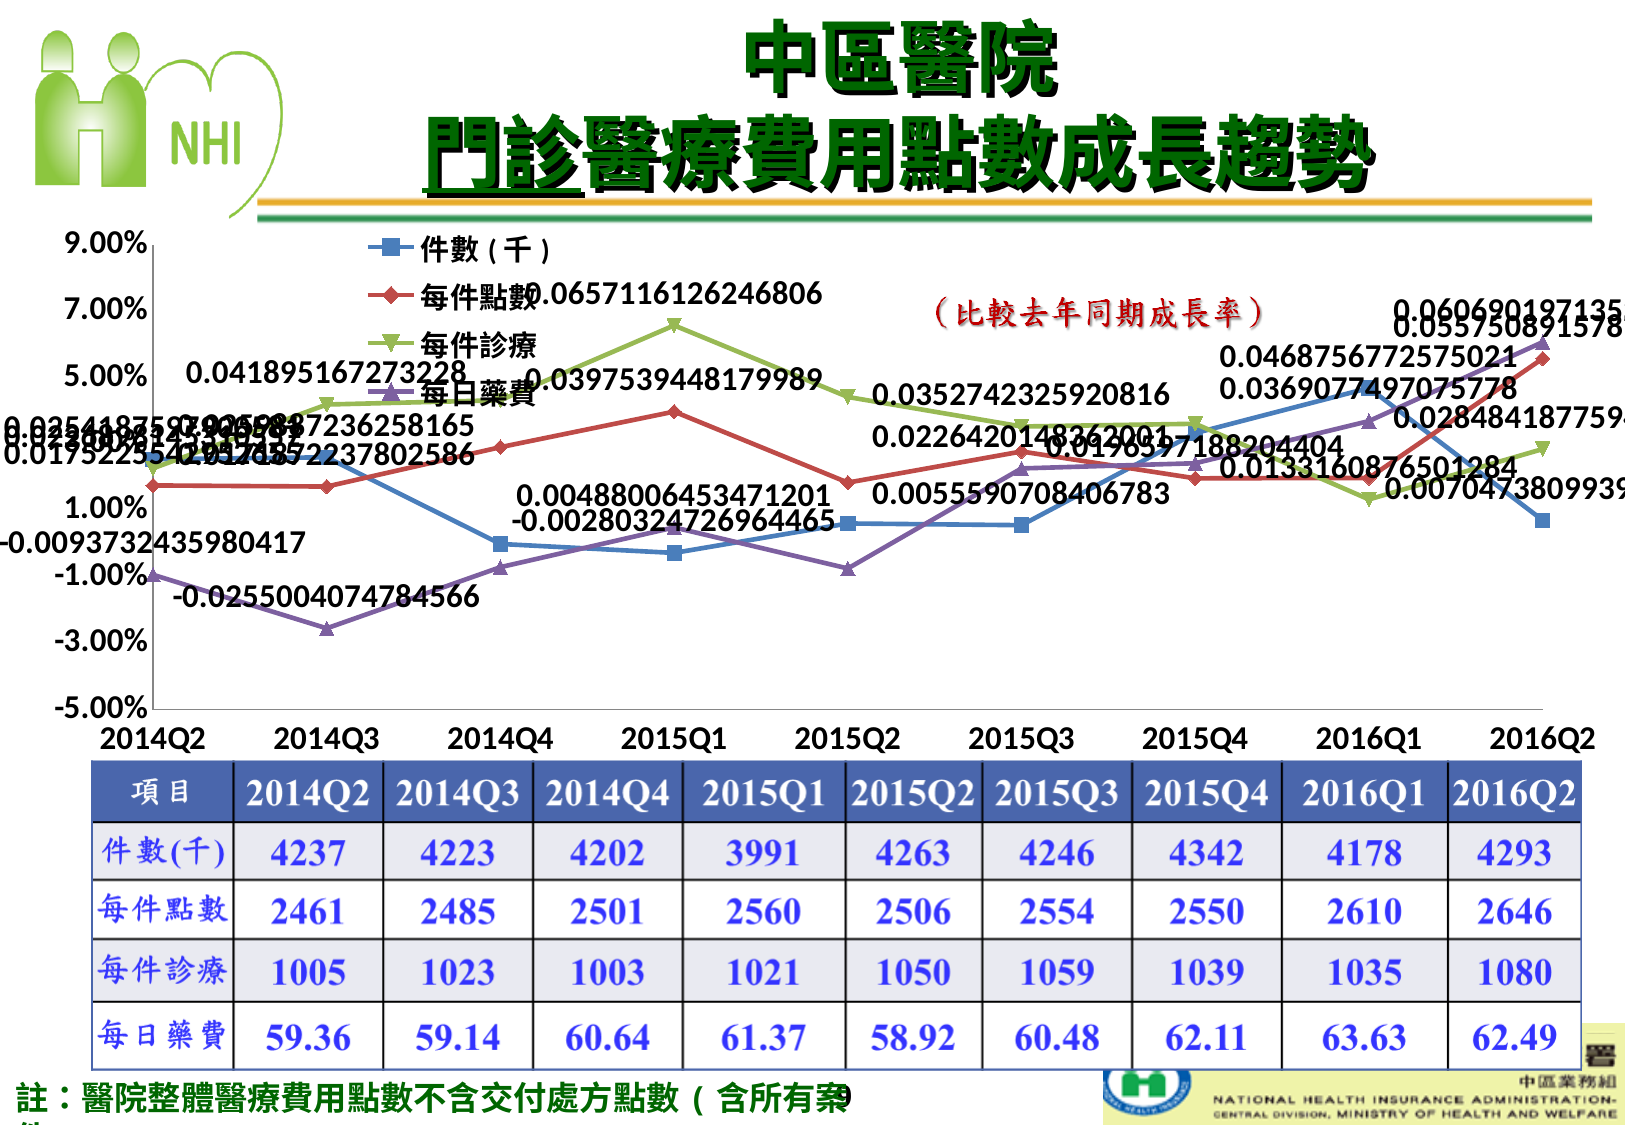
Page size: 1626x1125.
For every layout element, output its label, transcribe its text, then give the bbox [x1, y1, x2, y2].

picture [897, 277, 1300, 337]
text_box 註：醫院整體醫療費用點數不含交付處方點數(含所有案件) [0, 1069, 898, 1125]
title 中區醫院 門診醫療費用點數成長趨勢 [301, 0, 1495, 180]
chart [0, 219, 1625, 758]
picture [91, 758, 1582, 1083]
